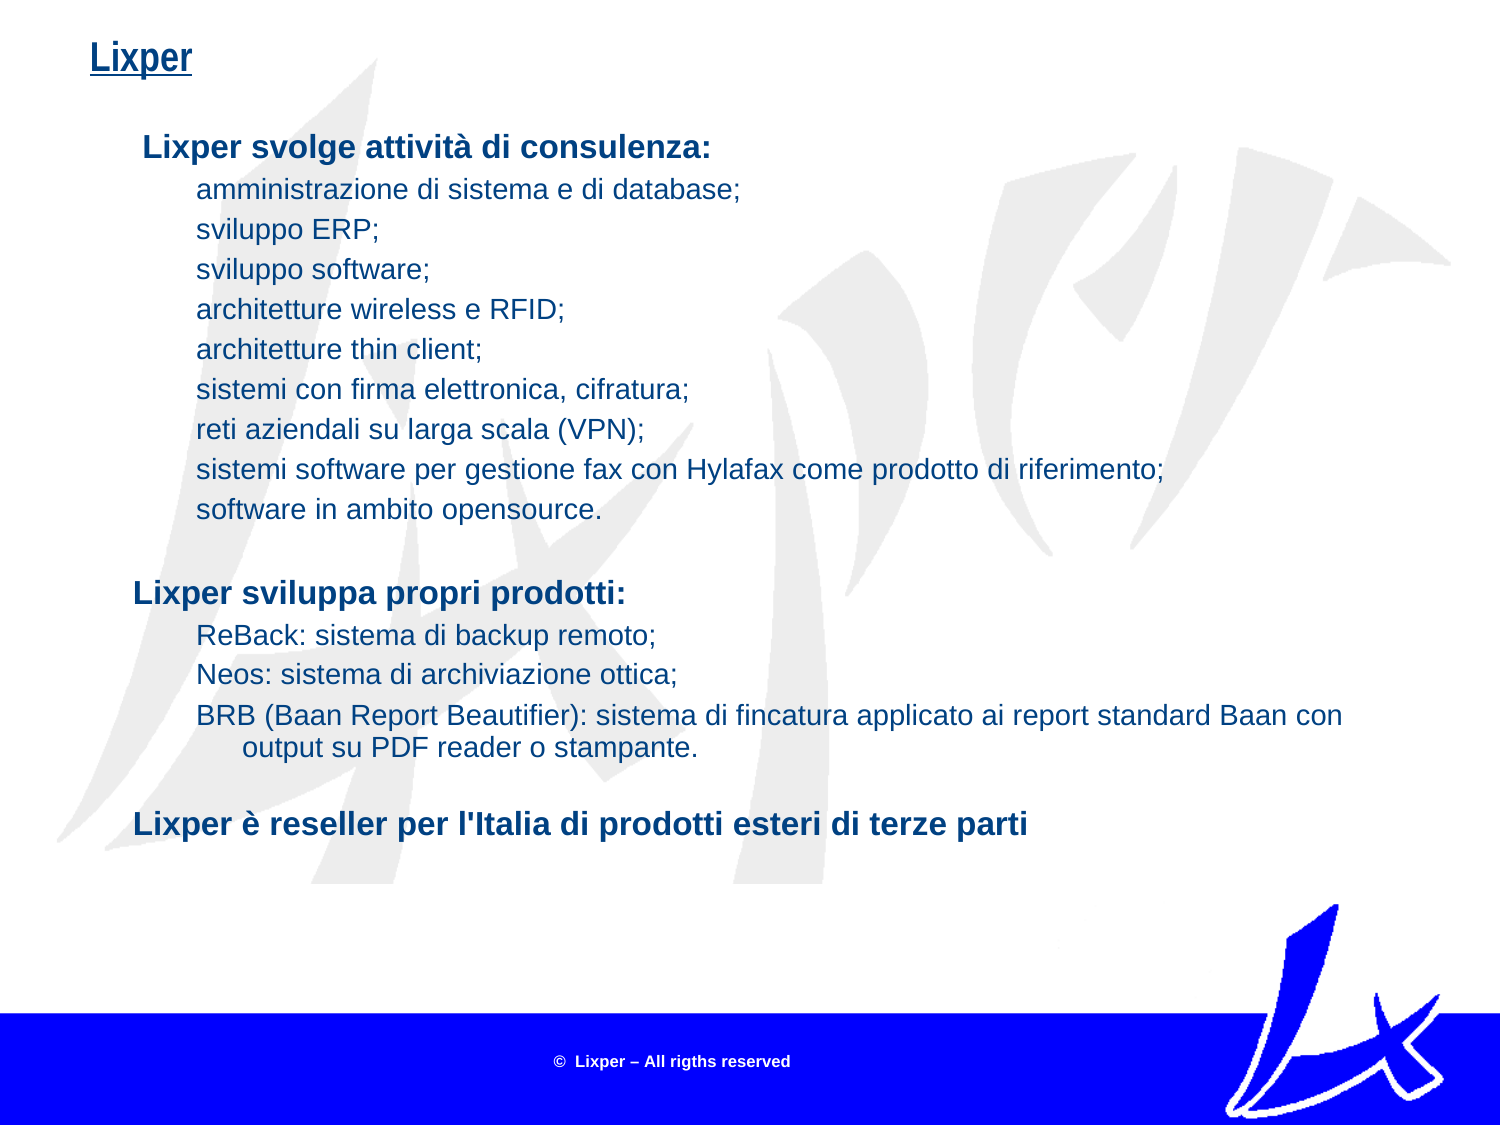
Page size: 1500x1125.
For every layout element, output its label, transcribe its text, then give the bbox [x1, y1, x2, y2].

title Lixper [75, 33, 1129, 104]
list Lixper svolge attività di consulenza: amministrazione di sistema e di database; sviluppo ERP; sviluppo software; architetture wireless e RFID; architetture thin client; sistemi con firma elettronica, cifratura; reti aziendali su larga scala (VPN); sistemi software per gestione fax con Hylafax come prodotto di riferimento; software in ambito opensource. Lixper sviluppa propri prodotti: ReBack: sistema di backup remoto; Neos: sistema di archiviazione ottica; BRB (Baan Report Beautifier): sistema di fincatura applicato ai report standard Baan con output su PDF reader o stampante. Lixper è reseller per l'Italia di prodotti esteri di terze parti [118, 120, 1374, 939]
picture [0, 0, 1500, 1125]
